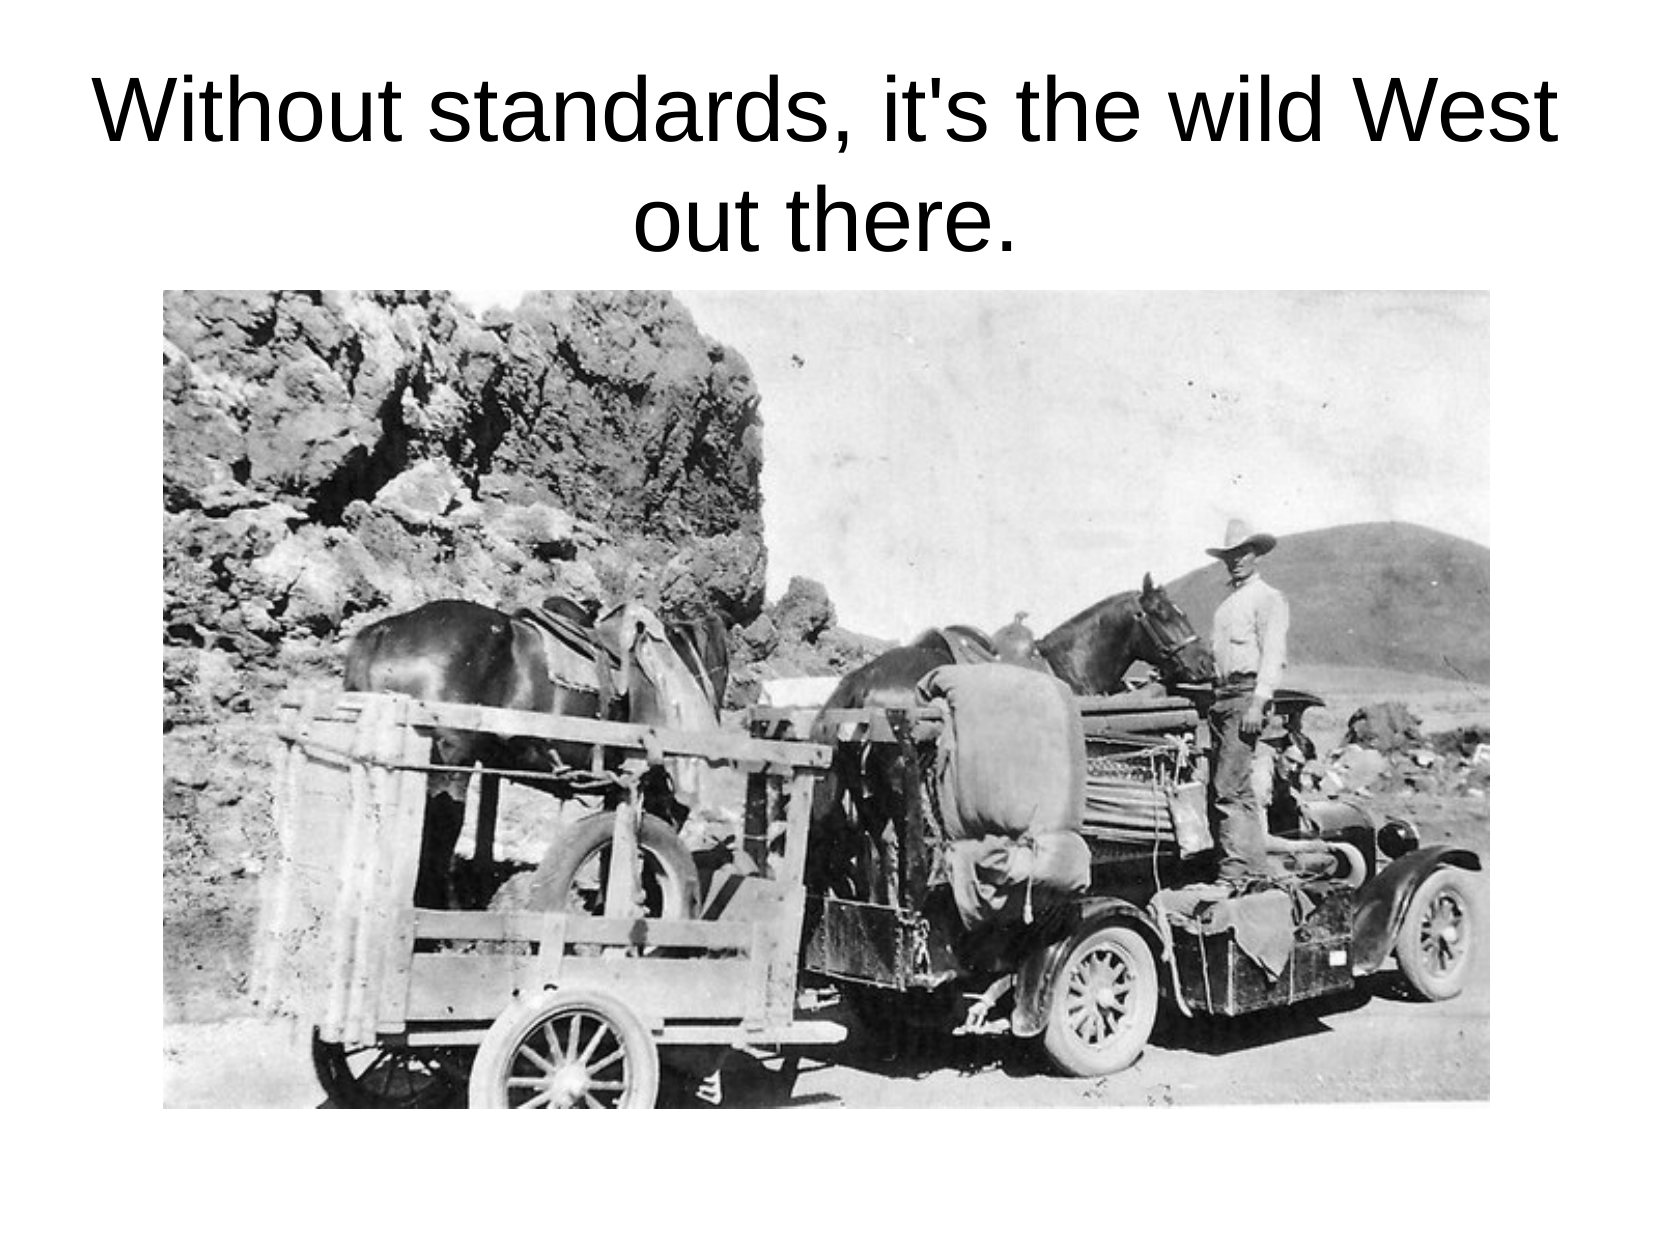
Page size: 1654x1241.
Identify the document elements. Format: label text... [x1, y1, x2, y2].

picture [163, 290, 1490, 1109]
title Without standards, it's the wild West out there. [82, 49, 1571, 257]
